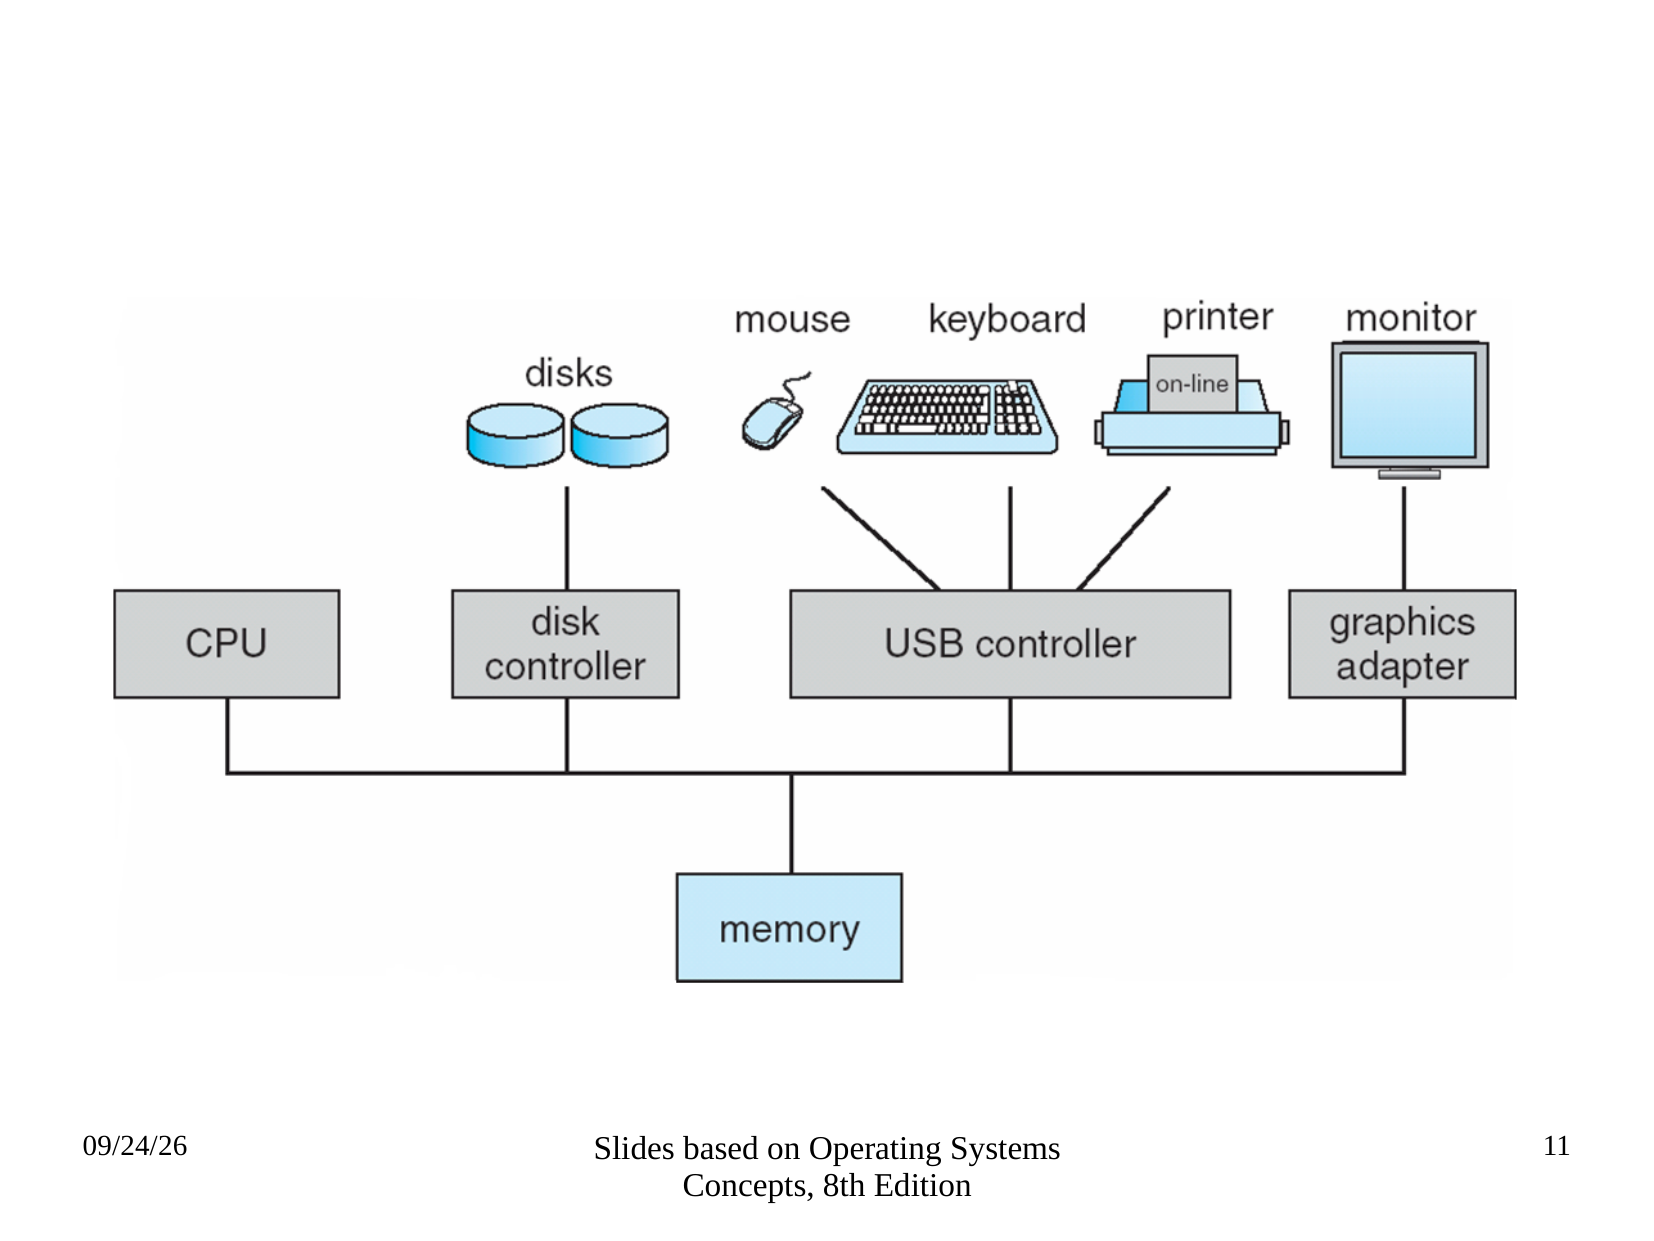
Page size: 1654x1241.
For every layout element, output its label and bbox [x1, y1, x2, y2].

picture [102, 287, 1527, 992]
